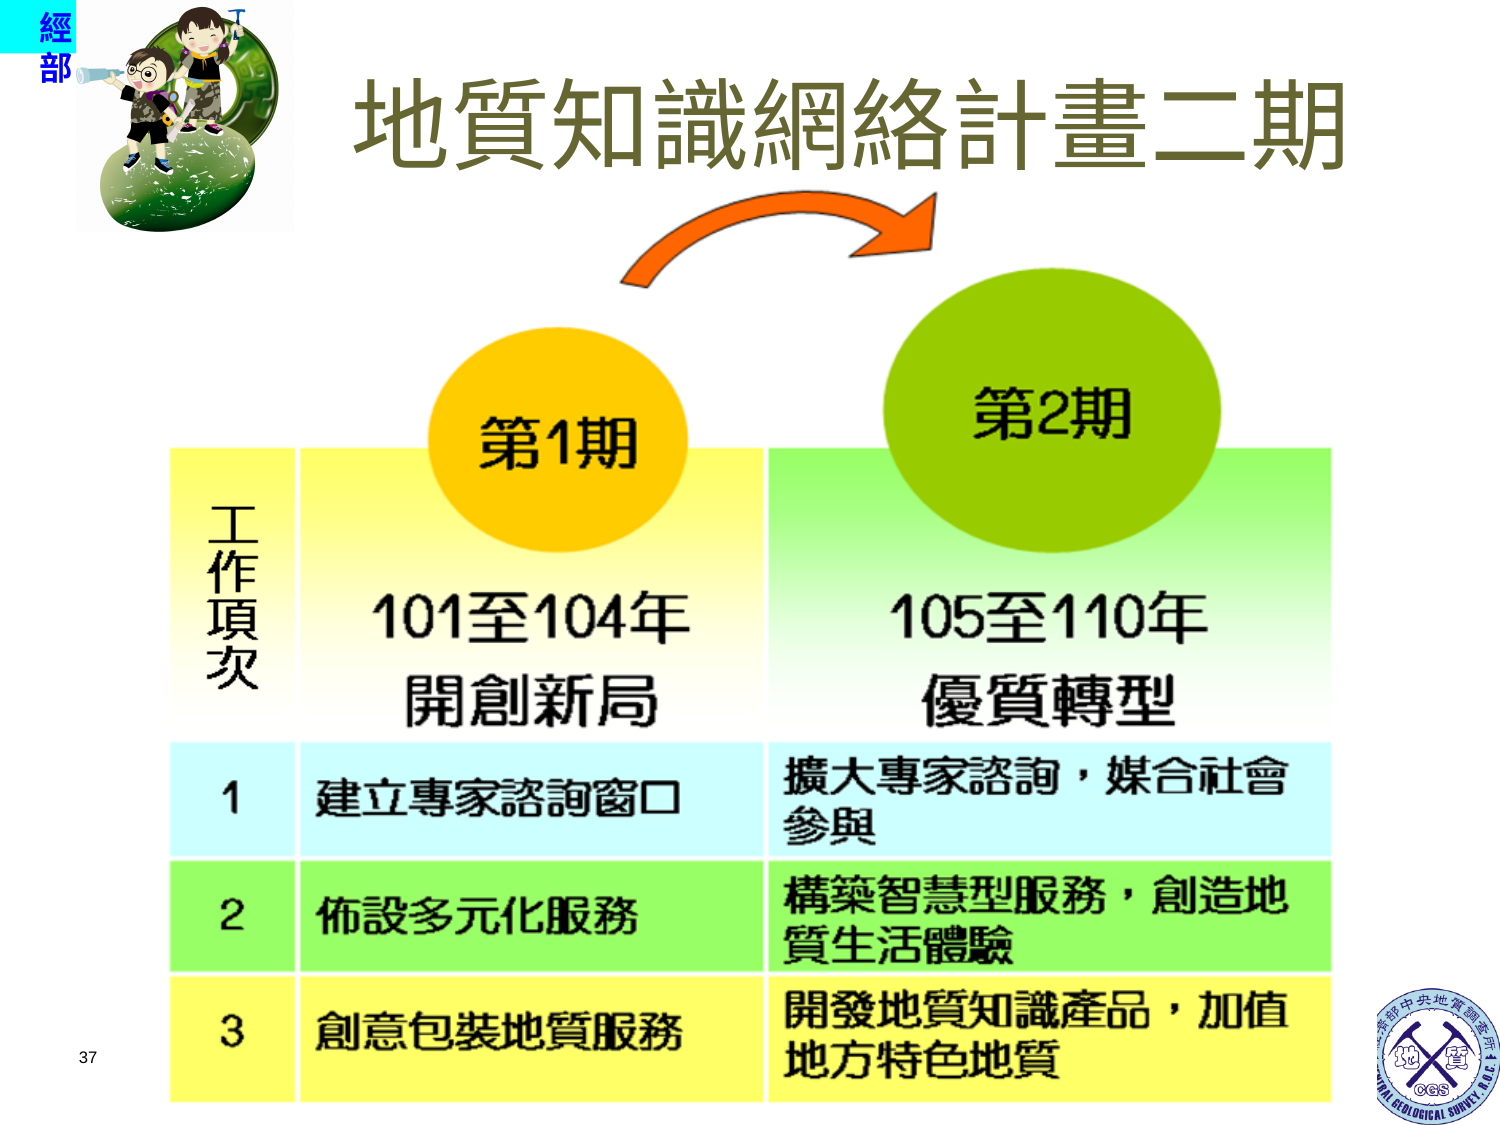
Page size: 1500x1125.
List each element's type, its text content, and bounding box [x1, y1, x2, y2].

picture [76, 0, 1500, 1125]
text_box 地質知識網絡計畫二期 [294, 31, 1447, 214]
